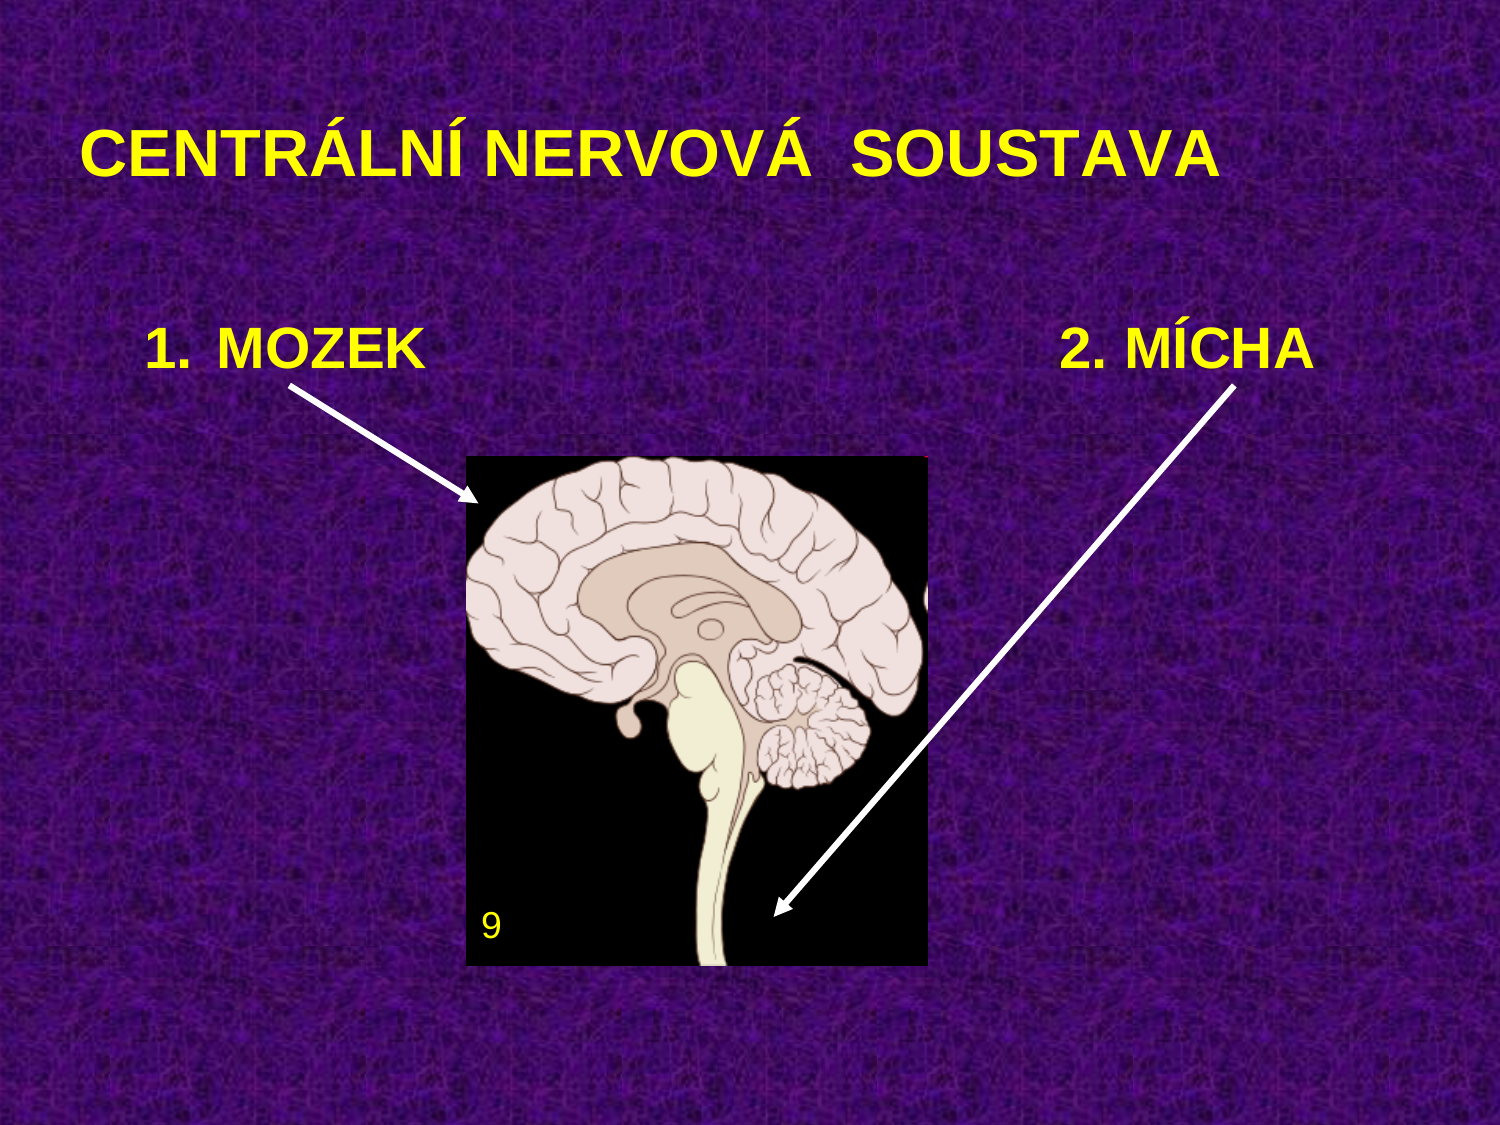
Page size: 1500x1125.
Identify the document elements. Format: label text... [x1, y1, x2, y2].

text_box CENTRÁLNÍ NERVOVÁ SOUSTAVA [64, 101, 1424, 198]
picture [0, 0, 1500, 1125]
text_box MOZEK 2. MÍCHA [129, 302, 1500, 601]
text_box 9 [466, 893, 550, 954]
